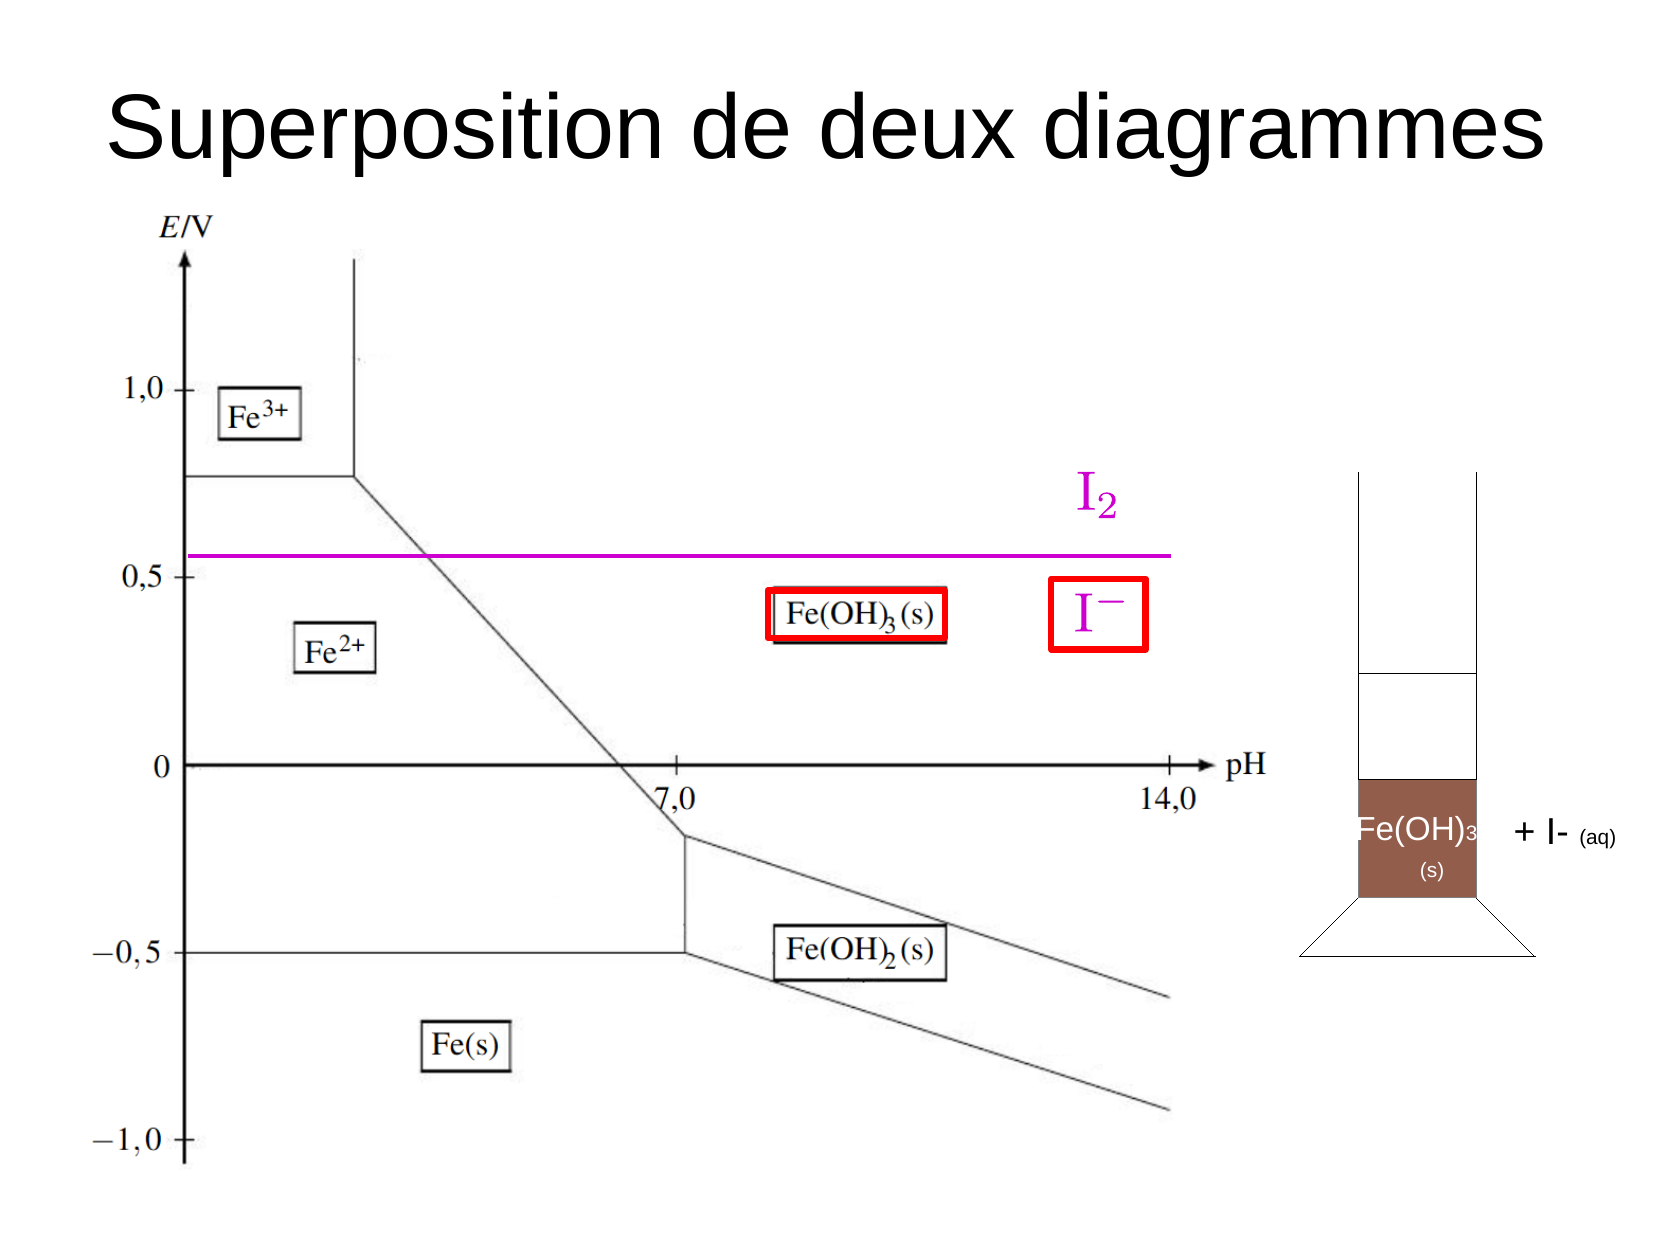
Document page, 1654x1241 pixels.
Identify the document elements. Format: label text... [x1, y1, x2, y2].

text_box + I- (aq) [1488, 803, 1654, 906]
picture [70, 212, 1276, 1170]
text_box [1359, 780, 1476, 803]
title Superposition de deux diagrammes [82, 23, 1571, 231]
text_box Fe(OH)3 (s) [1340, 803, 1548, 926]
